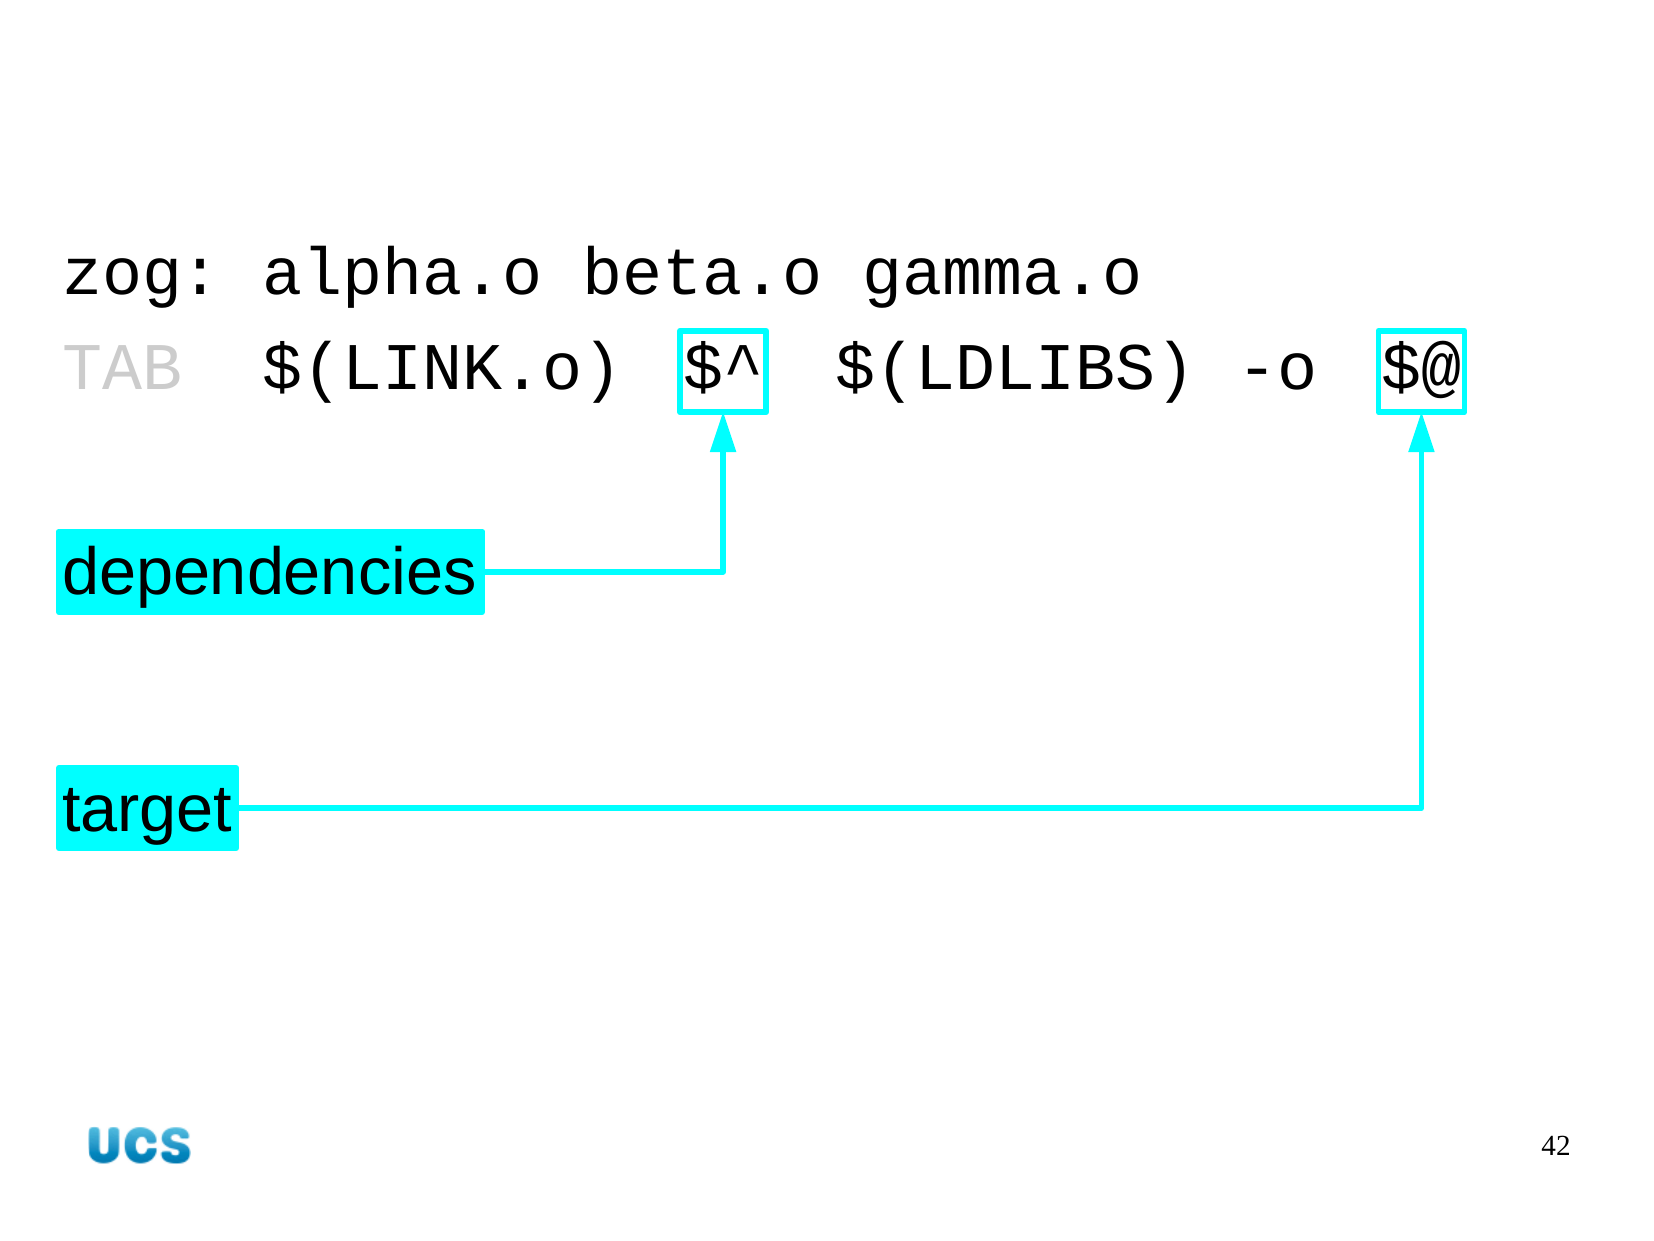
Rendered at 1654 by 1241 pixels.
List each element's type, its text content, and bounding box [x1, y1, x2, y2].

text_box alpha.o beta.o gamma.o [259, 236, 1146, 318]
text_box $(LINK.o) [259, 330, 626, 413]
text_box target [59, 767, 237, 849]
text_box dependencies [59, 531, 483, 613]
text_box $@ [1378, 330, 1465, 413]
picture [88, 1126, 191, 1165]
text_box -o [1234, 330, 1321, 413]
text_box zog [59, 236, 177, 318]
text_box : [177, 236, 224, 318]
text_box $(LDLIBS) [832, 330, 1199, 413]
text_box $^ [680, 330, 767, 413]
text_box TAB [59, 330, 186, 413]
